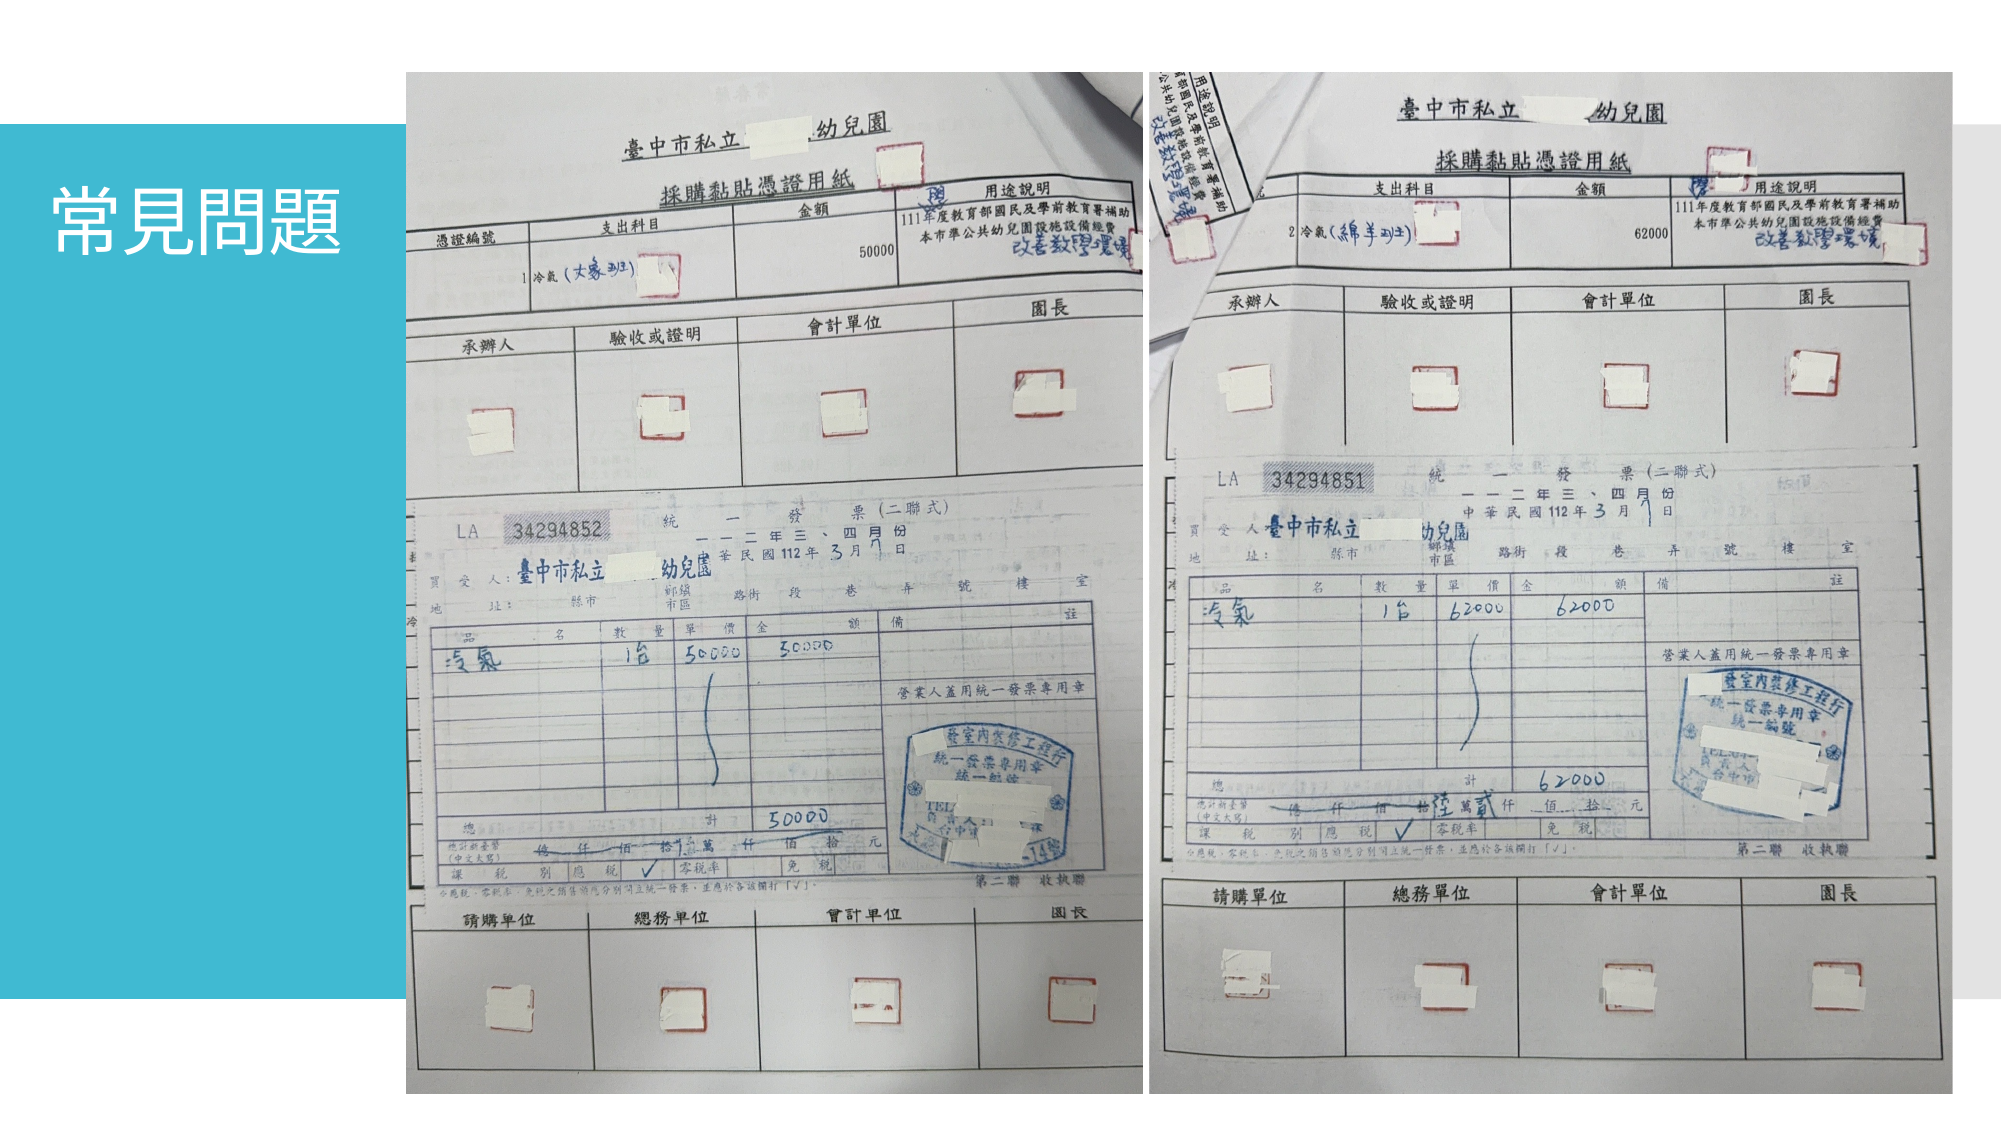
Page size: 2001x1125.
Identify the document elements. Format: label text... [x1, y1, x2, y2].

text_box 常見問題 [32, 167, 406, 272]
picture [1149, 72, 1953, 1094]
list (1)貨物稅問題 (例如冷氣) [1143, 766, 1149, 917]
picture [406, 72, 1143, 1094]
